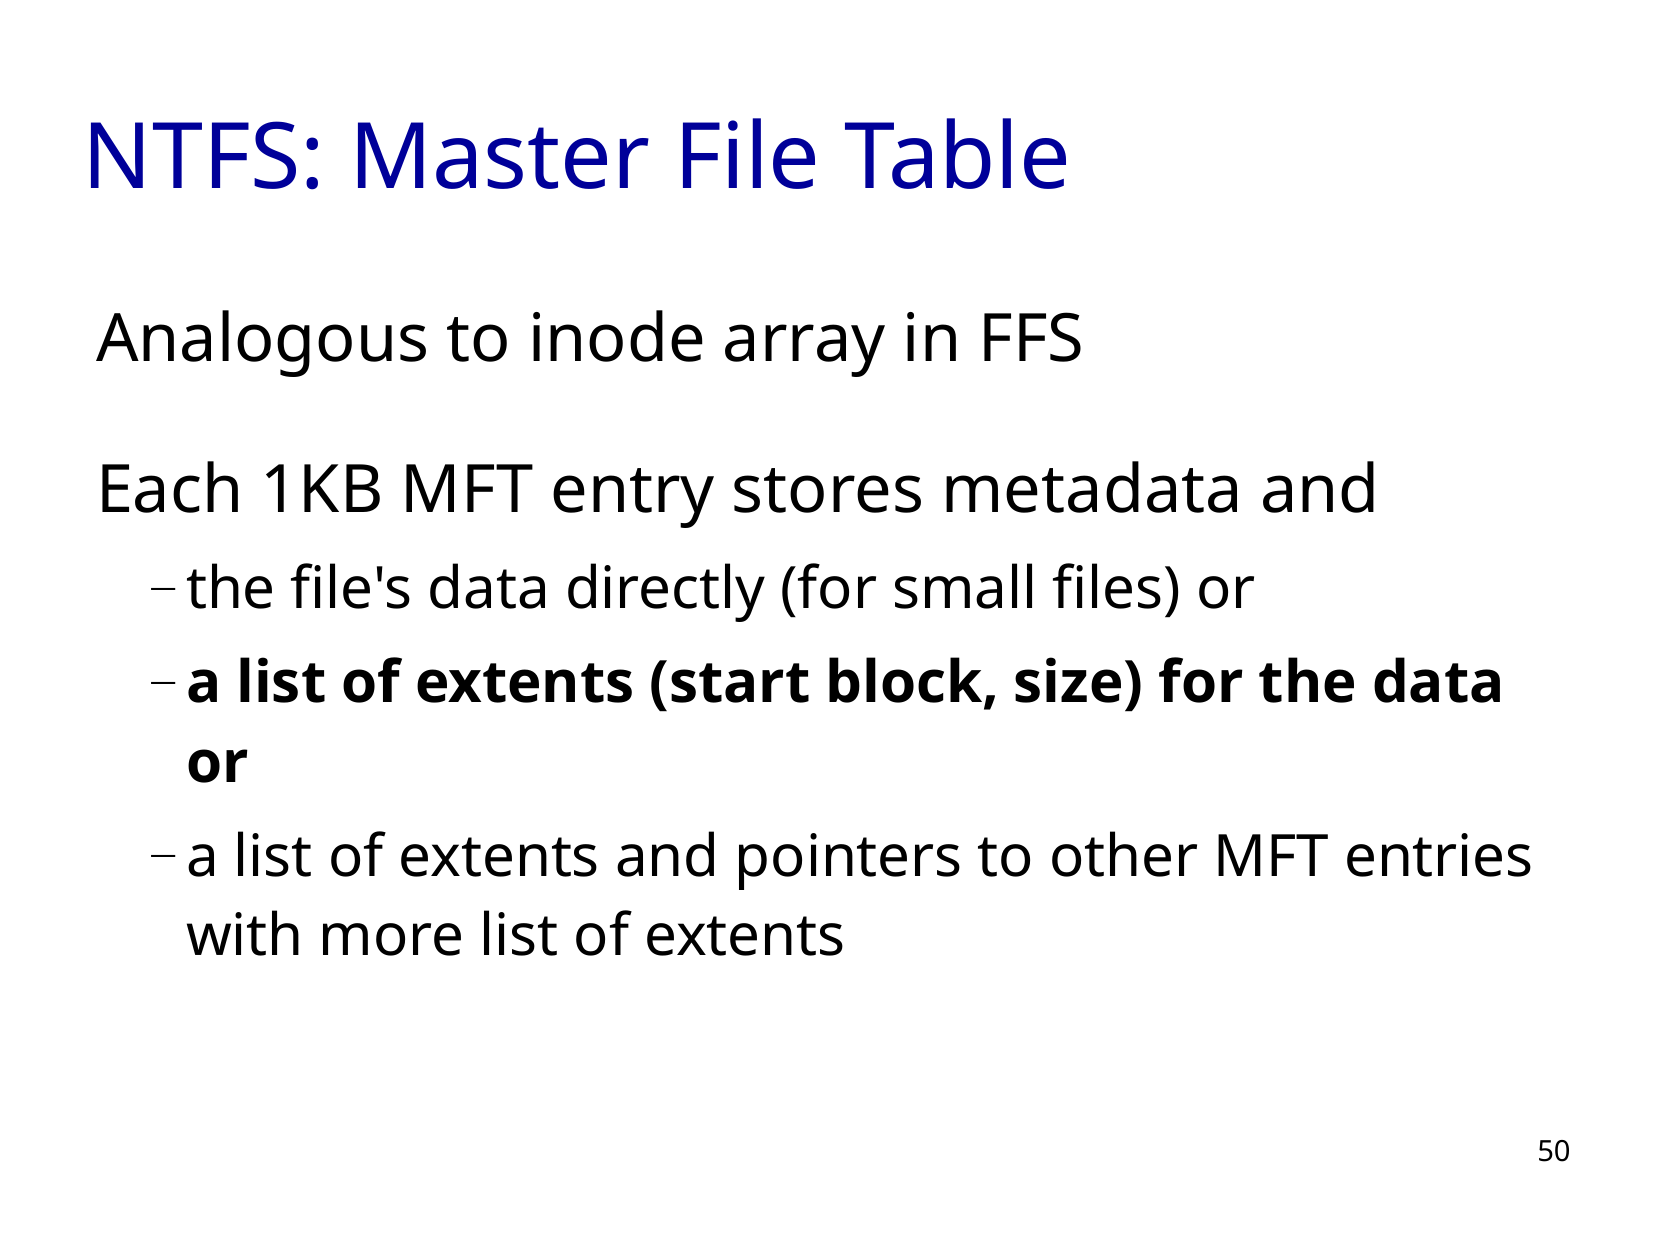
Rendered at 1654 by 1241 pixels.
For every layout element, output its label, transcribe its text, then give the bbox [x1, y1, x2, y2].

list Analogous to inode array in FFS Each 1KB MFT entry stores metadata and the file's data directly (for small files) or a list of extents (start block, size) for the data or a list of extents and pointers to other MFT entries with more list of extents [60, 290, 1571, 1096]
title NTFS: Master File Table [82, 49, 1571, 257]
